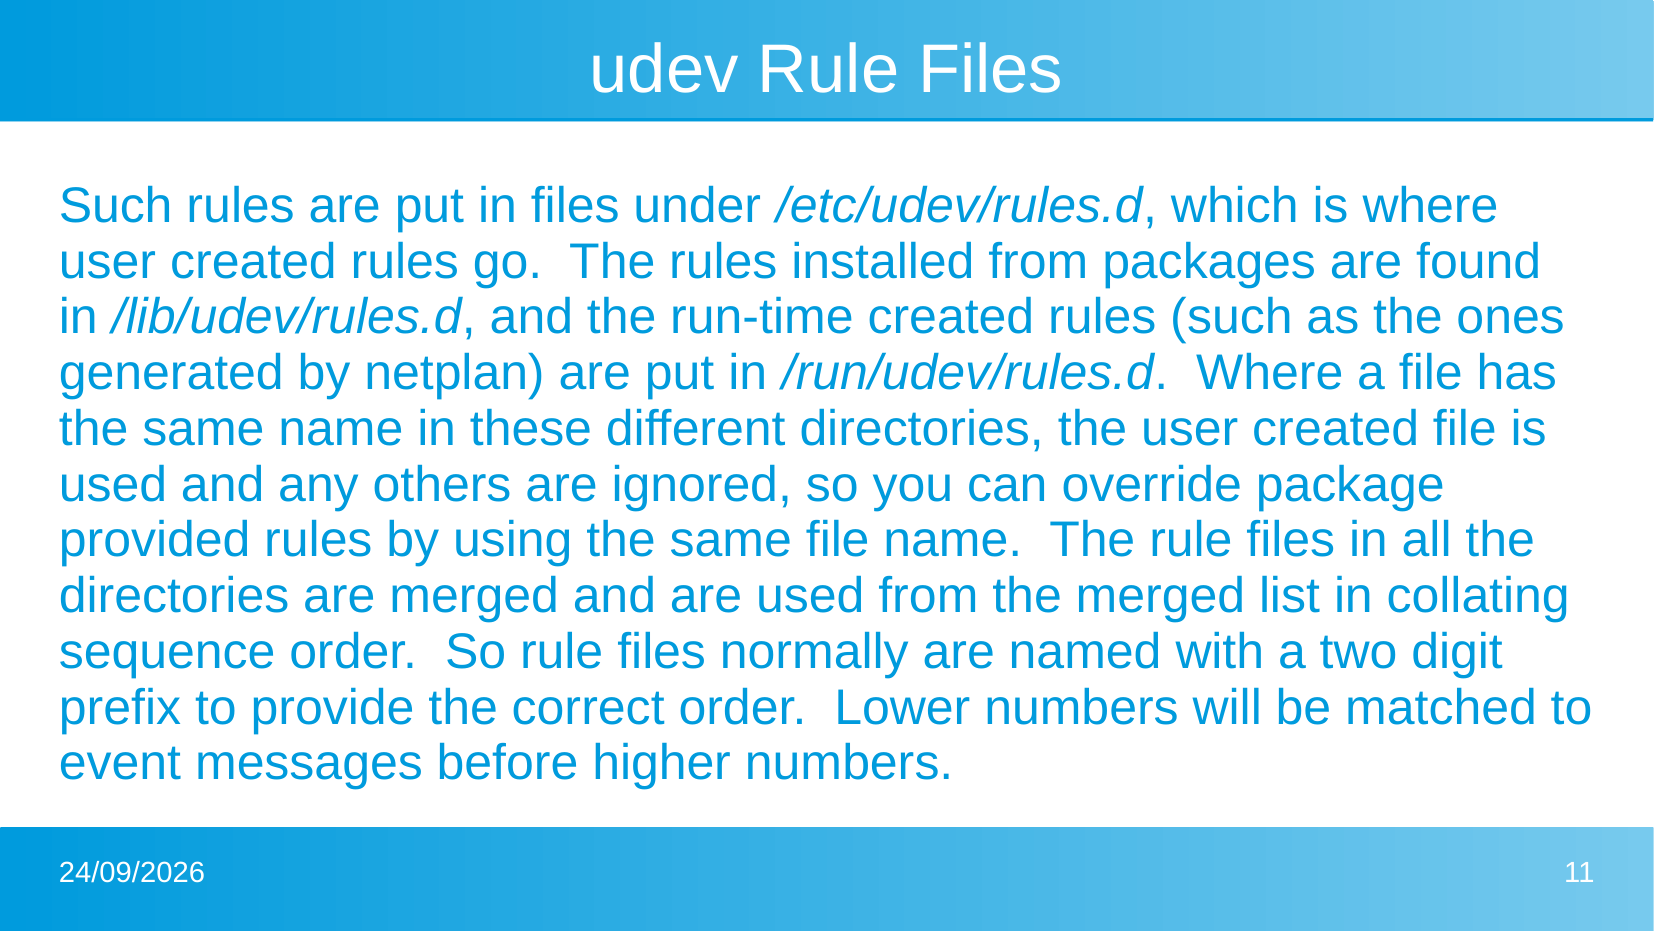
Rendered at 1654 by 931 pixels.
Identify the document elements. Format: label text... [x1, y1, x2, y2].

title udev Rule Files [59, 29, 1595, 108]
list Such rules are put in files under /etc/udev/rules.d, which is where user created rules go. The rules installed from packages are found in /lib/udev/rules.d, and the run-time created rules (such as the ones generated by netplan) are put in /run/udev/rules.d. Where a file has the same name in these different directories, the user created file is used and any others are ignored, so you can override package provided rules by using the same file name. The rule files in all the directories are merged and are used from the merged list in collating sequence order. So rule files normally are named with a two digit prefix to provide the correct order. Lower numbers will be matched to event messages before higher numbers. [59, 177, 1595, 768]
